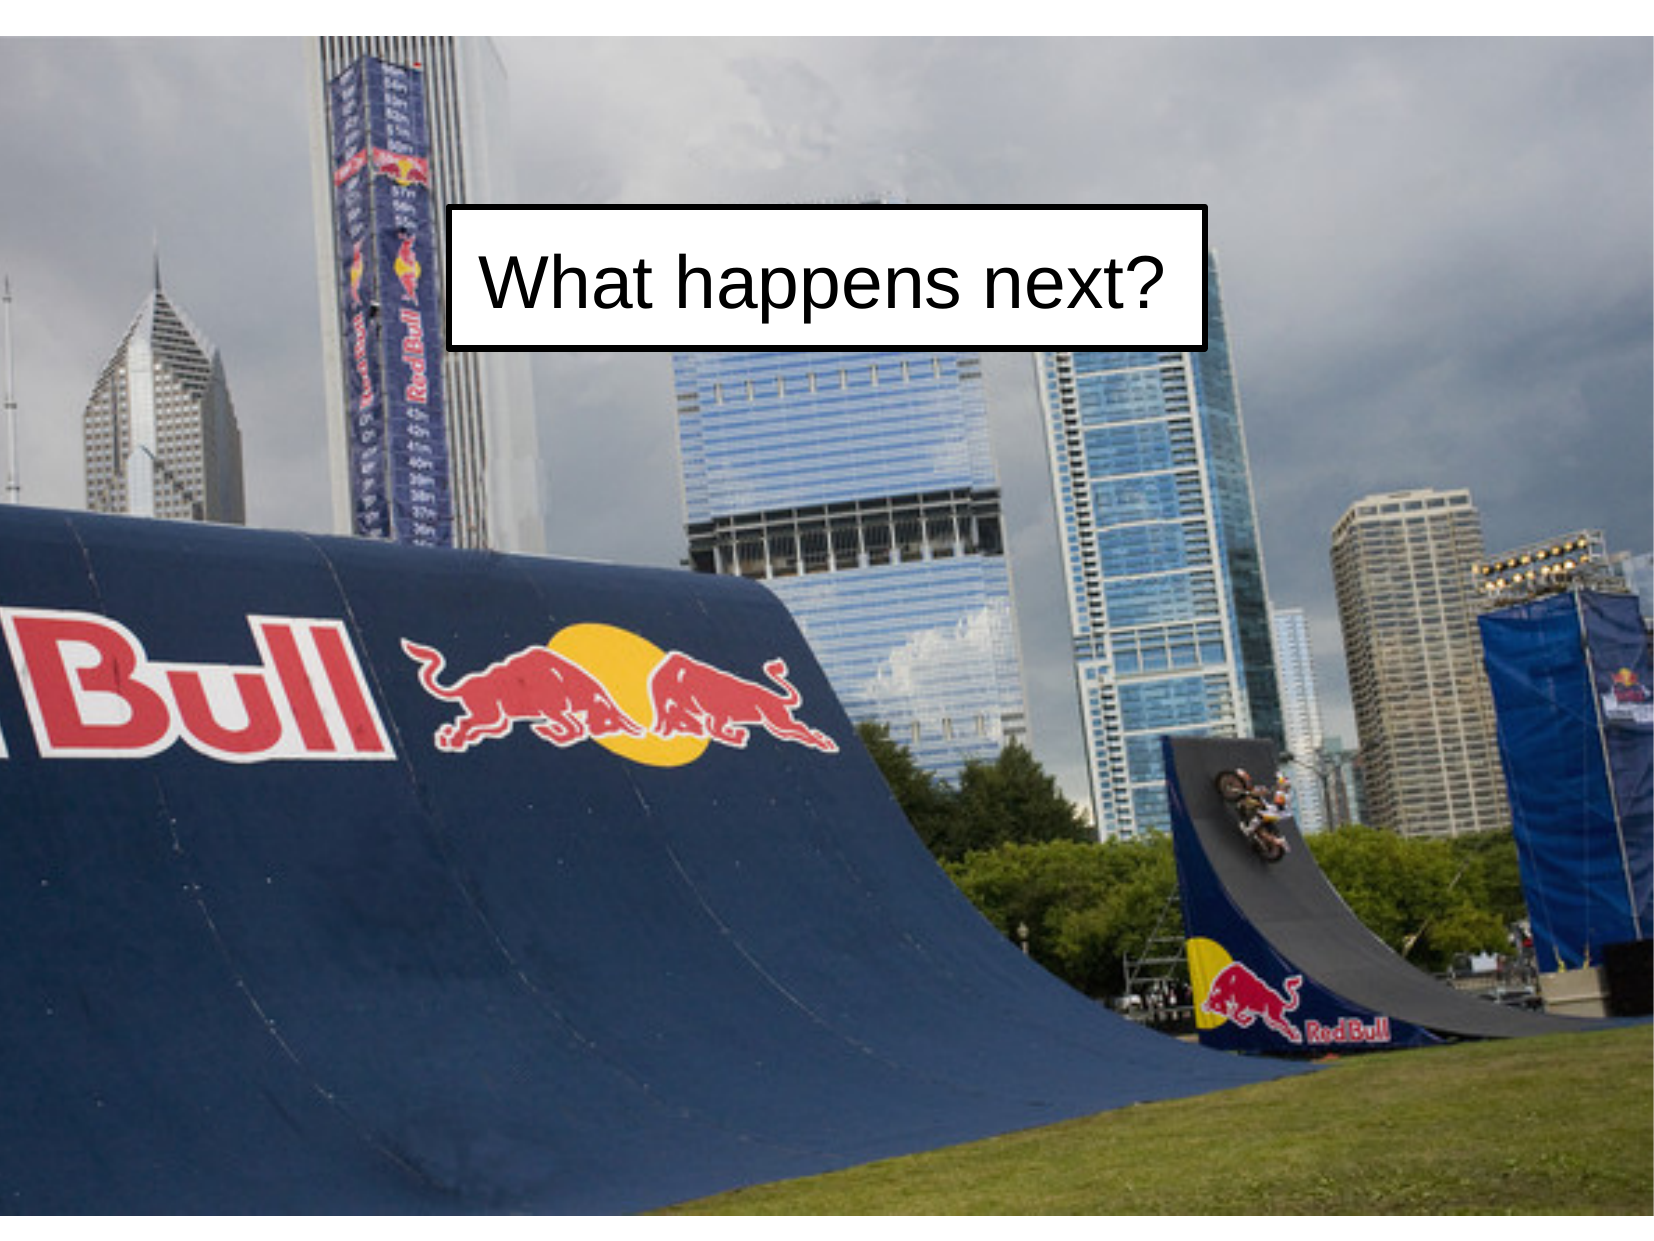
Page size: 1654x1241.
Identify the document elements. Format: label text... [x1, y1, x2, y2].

text_box [449, 207, 1205, 348]
picture [0, 36, 1654, 1216]
text_box What happens next? [463, 225, 1189, 332]
